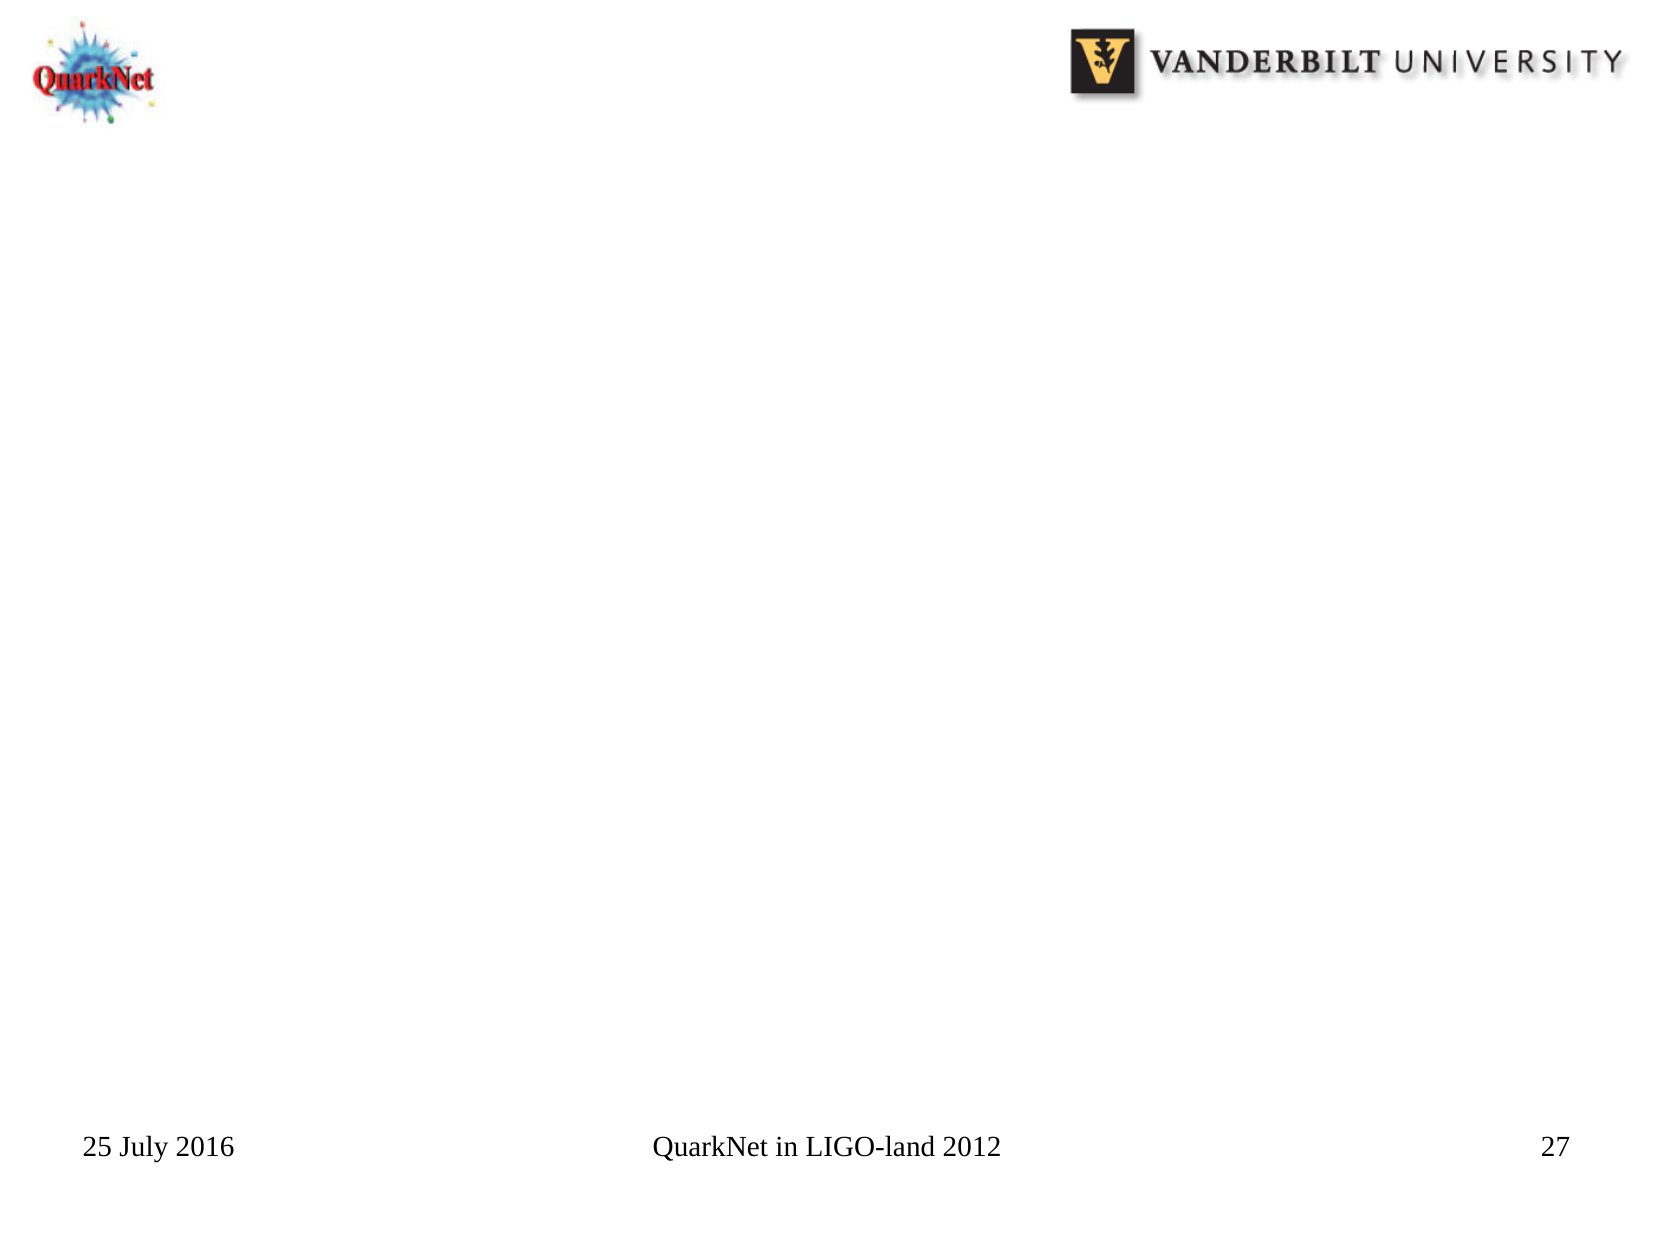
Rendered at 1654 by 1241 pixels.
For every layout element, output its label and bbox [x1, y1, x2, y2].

picture [1067, 25, 1637, 109]
picture [19, 16, 166, 135]
